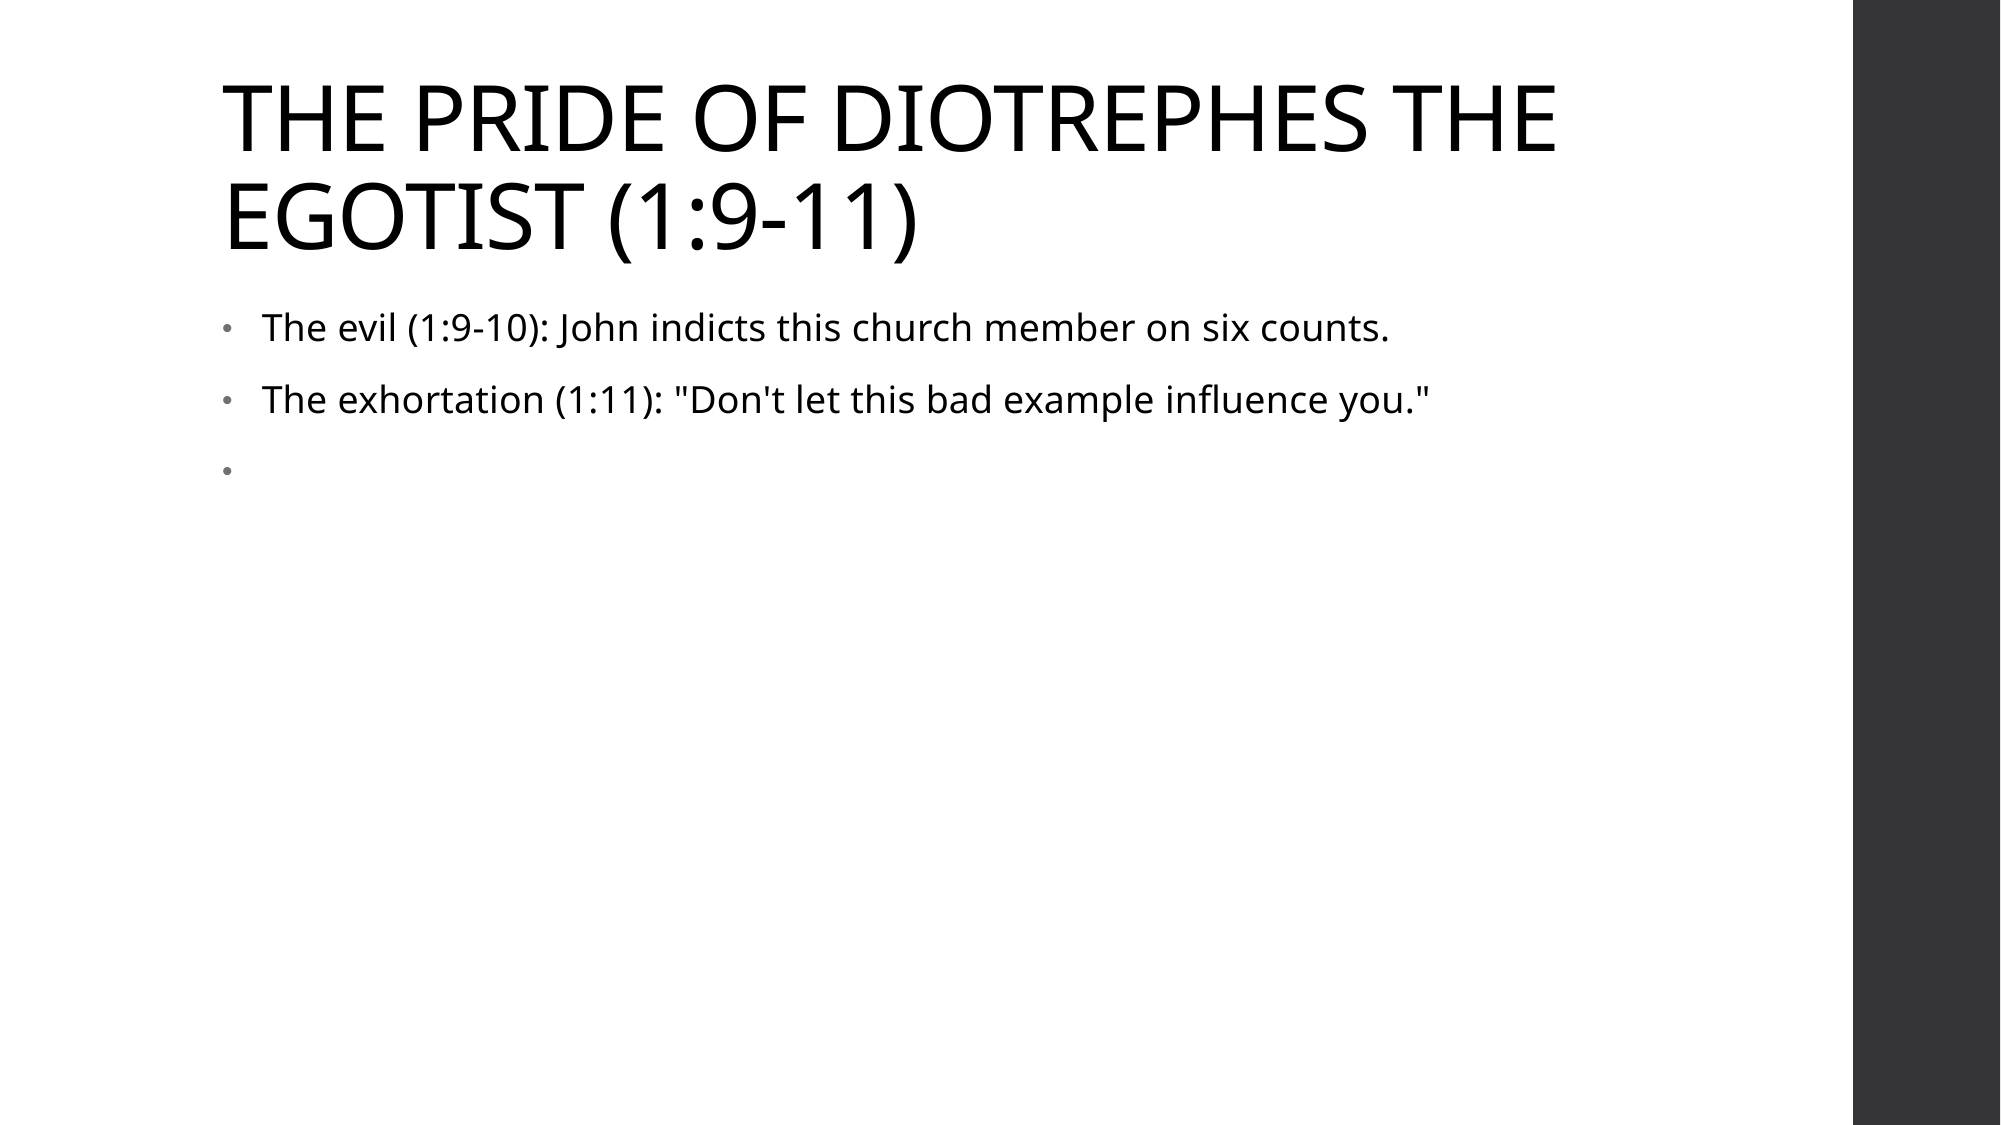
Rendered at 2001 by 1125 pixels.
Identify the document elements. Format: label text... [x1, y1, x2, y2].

list The evil (1:9-10): John indicts this church member on six counts. The exhortation (1:11): "Don't let this bad example influence you." [206, 299, 1617, 1014]
title THE PRIDE OF DIOTREPHES THE EGOTIST (1:9-11) [206, 60, 1797, 278]
